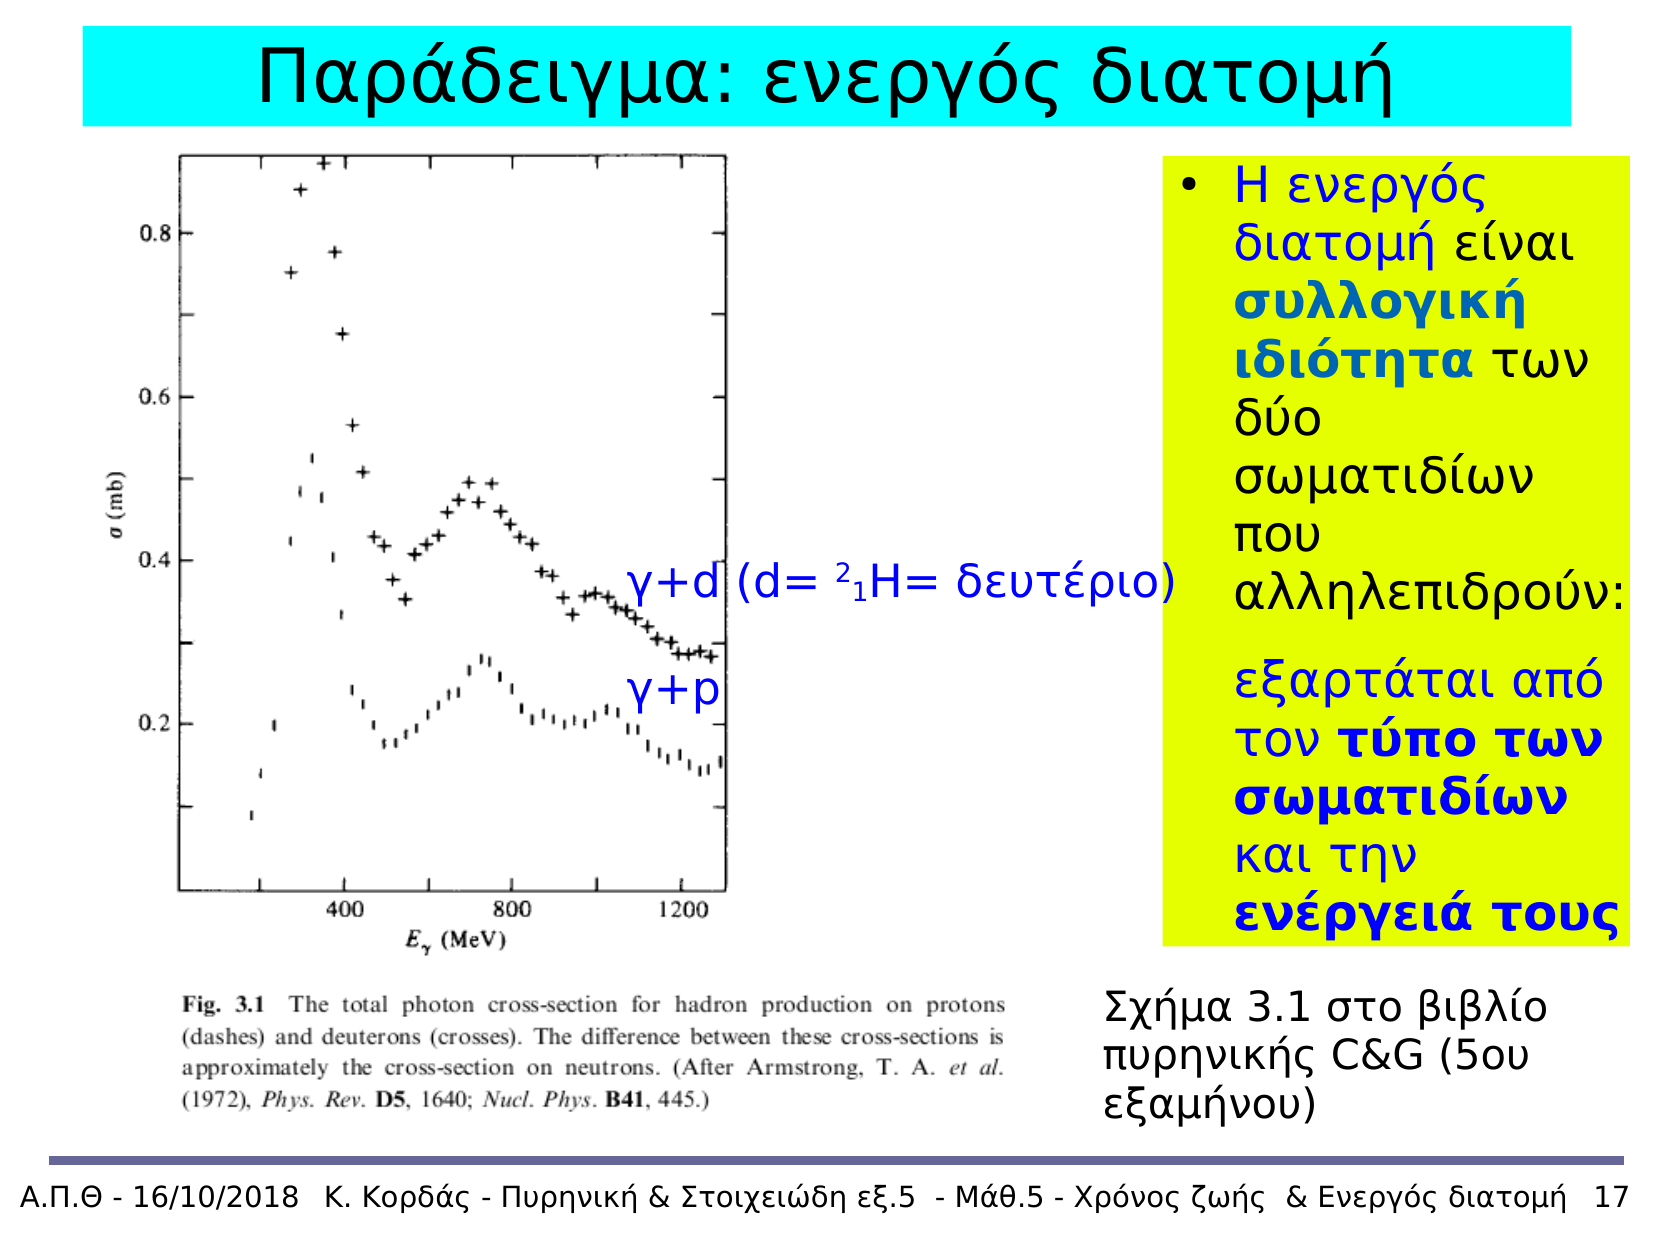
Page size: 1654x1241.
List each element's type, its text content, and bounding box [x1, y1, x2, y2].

title Παράδειγμα: ενεργός διατομή [82, 25, 1571, 127]
text_box Σχήμα 3.1 στο βιβλίο πυρηνικής C&G (5ου εξαμήνου) [1087, 975, 1613, 1137]
picture [99, 149, 1013, 1120]
list Η ενεργός διατομή είναι συλλογική ιδιότητα των δύο σωματιδίων που αλληλεπιδρούν: εξαρτάται από τον τύπο των σωματιδίων και την ενέργειά τους [1162, 155, 1630, 947]
text_box γ+d (d= 21H= δευτέριο) γ+p [611, 548, 1220, 740]
